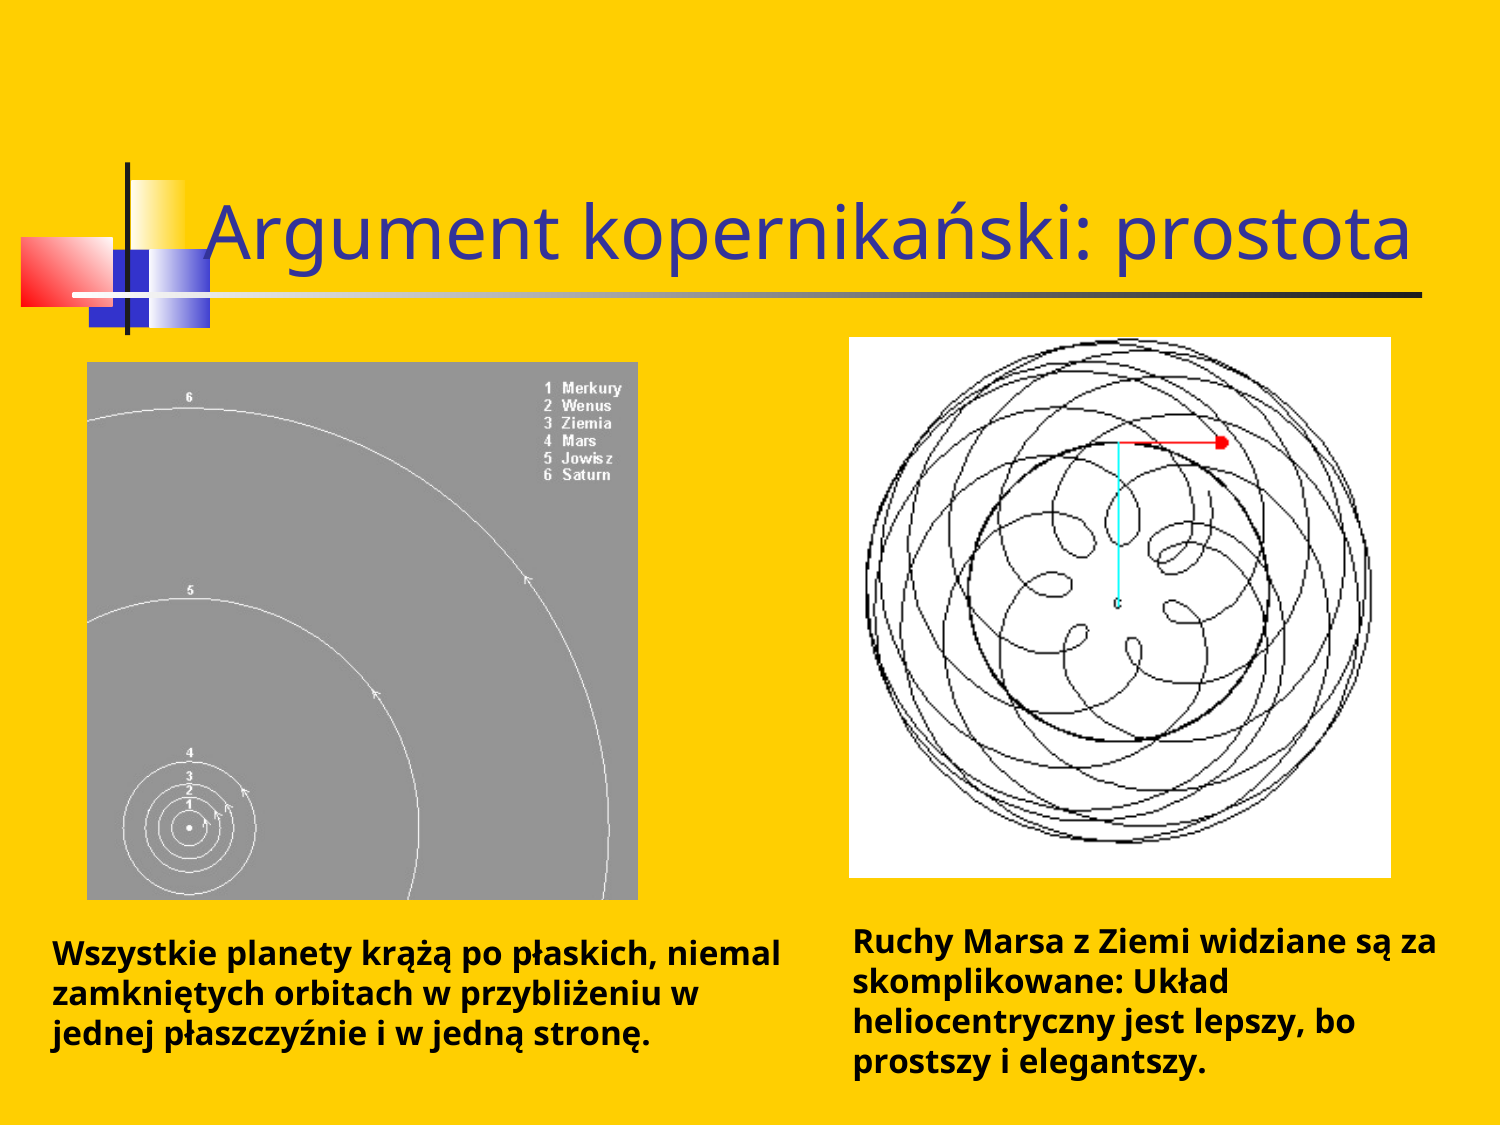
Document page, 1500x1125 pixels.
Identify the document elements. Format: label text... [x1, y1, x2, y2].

text_box Ruchy Marsa z Ziemi widziane są za skomplikowane: Układ heliocentryczny jest lepszy, bo prostszy i elegantszy. [837, 912, 1500, 1088]
text_box Wszystkie planety krążą po płaskich, niemal zamkniętych orbitach w przybliżeniu w jednej płaszczyźnie i w jedną stronę. [37, 924, 801, 1061]
picture [87, 362, 638, 900]
picture [849, 337, 1391, 878]
title Argument kopernikański: prostota [188, 93, 1468, 289]
